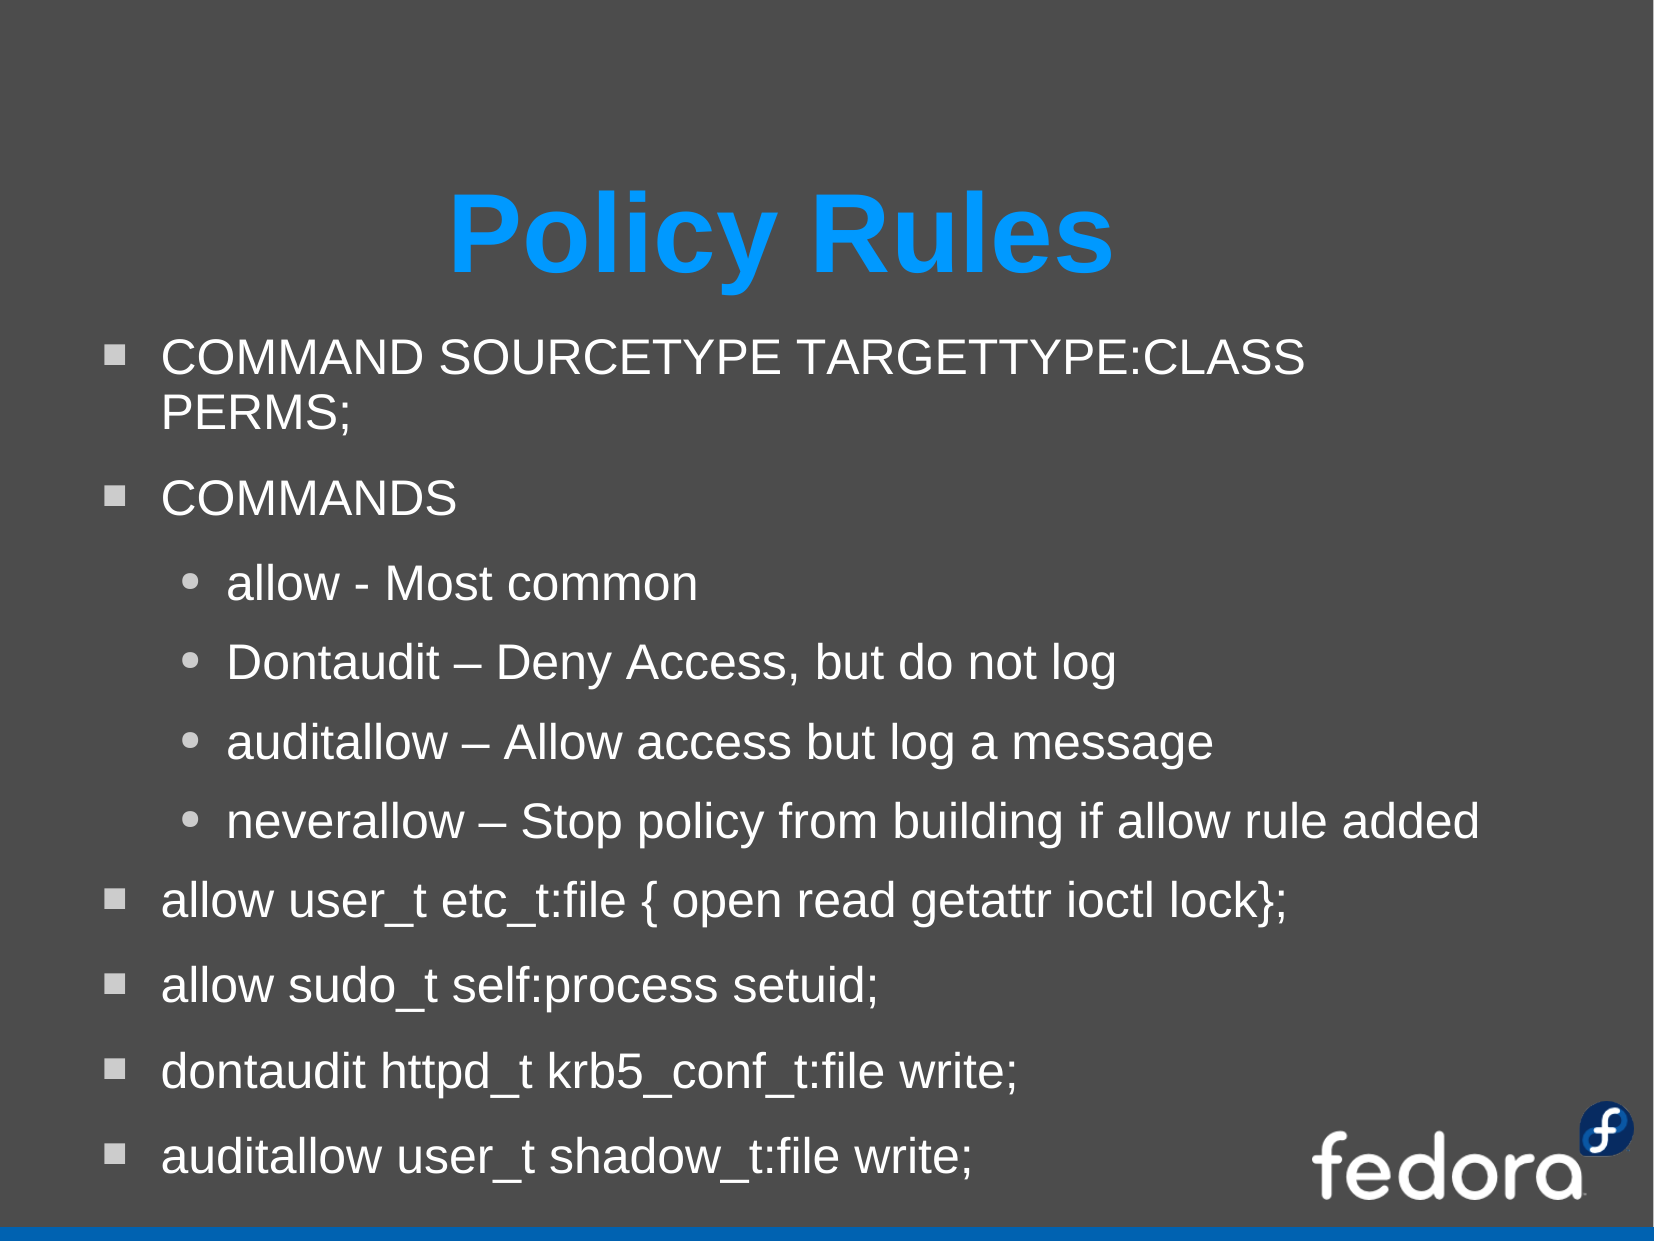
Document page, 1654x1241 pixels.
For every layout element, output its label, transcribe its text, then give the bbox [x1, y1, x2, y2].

title Policy Rules [79, 159, 1485, 308]
list COMMAND SOURCETYPE TARGETTYPE:CLASS PERMS; COMMANDS allow - Most common Dontaudit – Deny Access, but do not log auditallow – Allow access but log a message neverallow – Stop policy from building if allow rule added allow user_t etc_t:file { open read getattr ioctl lock}; allow sudo_t self:process setuid; dontaudit httpd_t krb5_conf_t:file write; auditallow user_t shadow_t:file write; [104, 329, 1510, 1184]
picture [1312, 1101, 1634, 1200]
